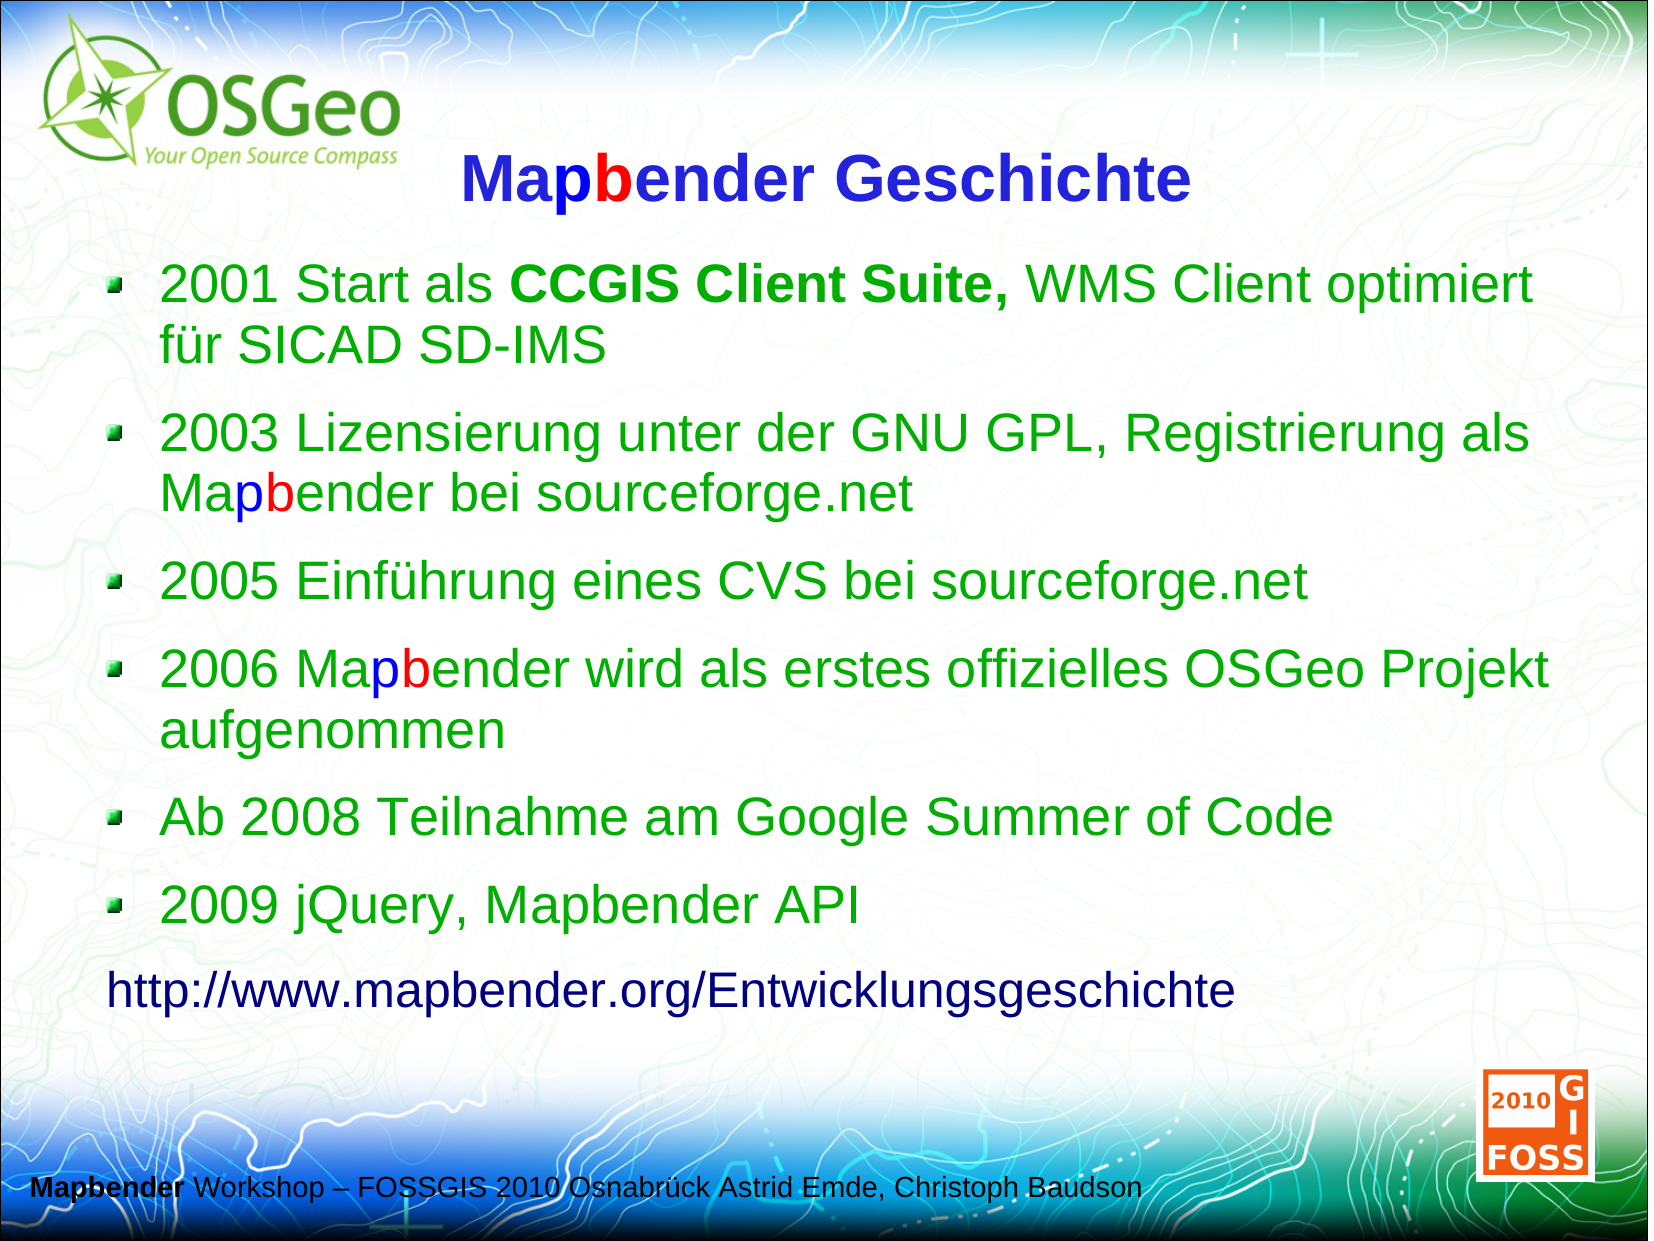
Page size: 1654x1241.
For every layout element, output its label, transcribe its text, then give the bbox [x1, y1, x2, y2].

list 2001 Start als CCGIS Client Suite, WMS Client optimiert für SICAD SD-IMS 2003 Lizensierung unter der GNU GPL, Registrierung als Mapbender bei sourceforge.net 2005 Einführung eines CVS bei sourceforge.net 2006 Mapbender wird als erstes offizielles OSGeo Projekt aufgenommen Ab 2008 Teilnahme am Google Summer of Code 2009 jQuery, Mapbender API http://www.mapbender.org/Entwicklungsgeschichte [88, 253, 1577, 1241]
picture [1, 1, 1647, 1240]
title Mapbender Geschichte [82, 90, 1571, 266]
